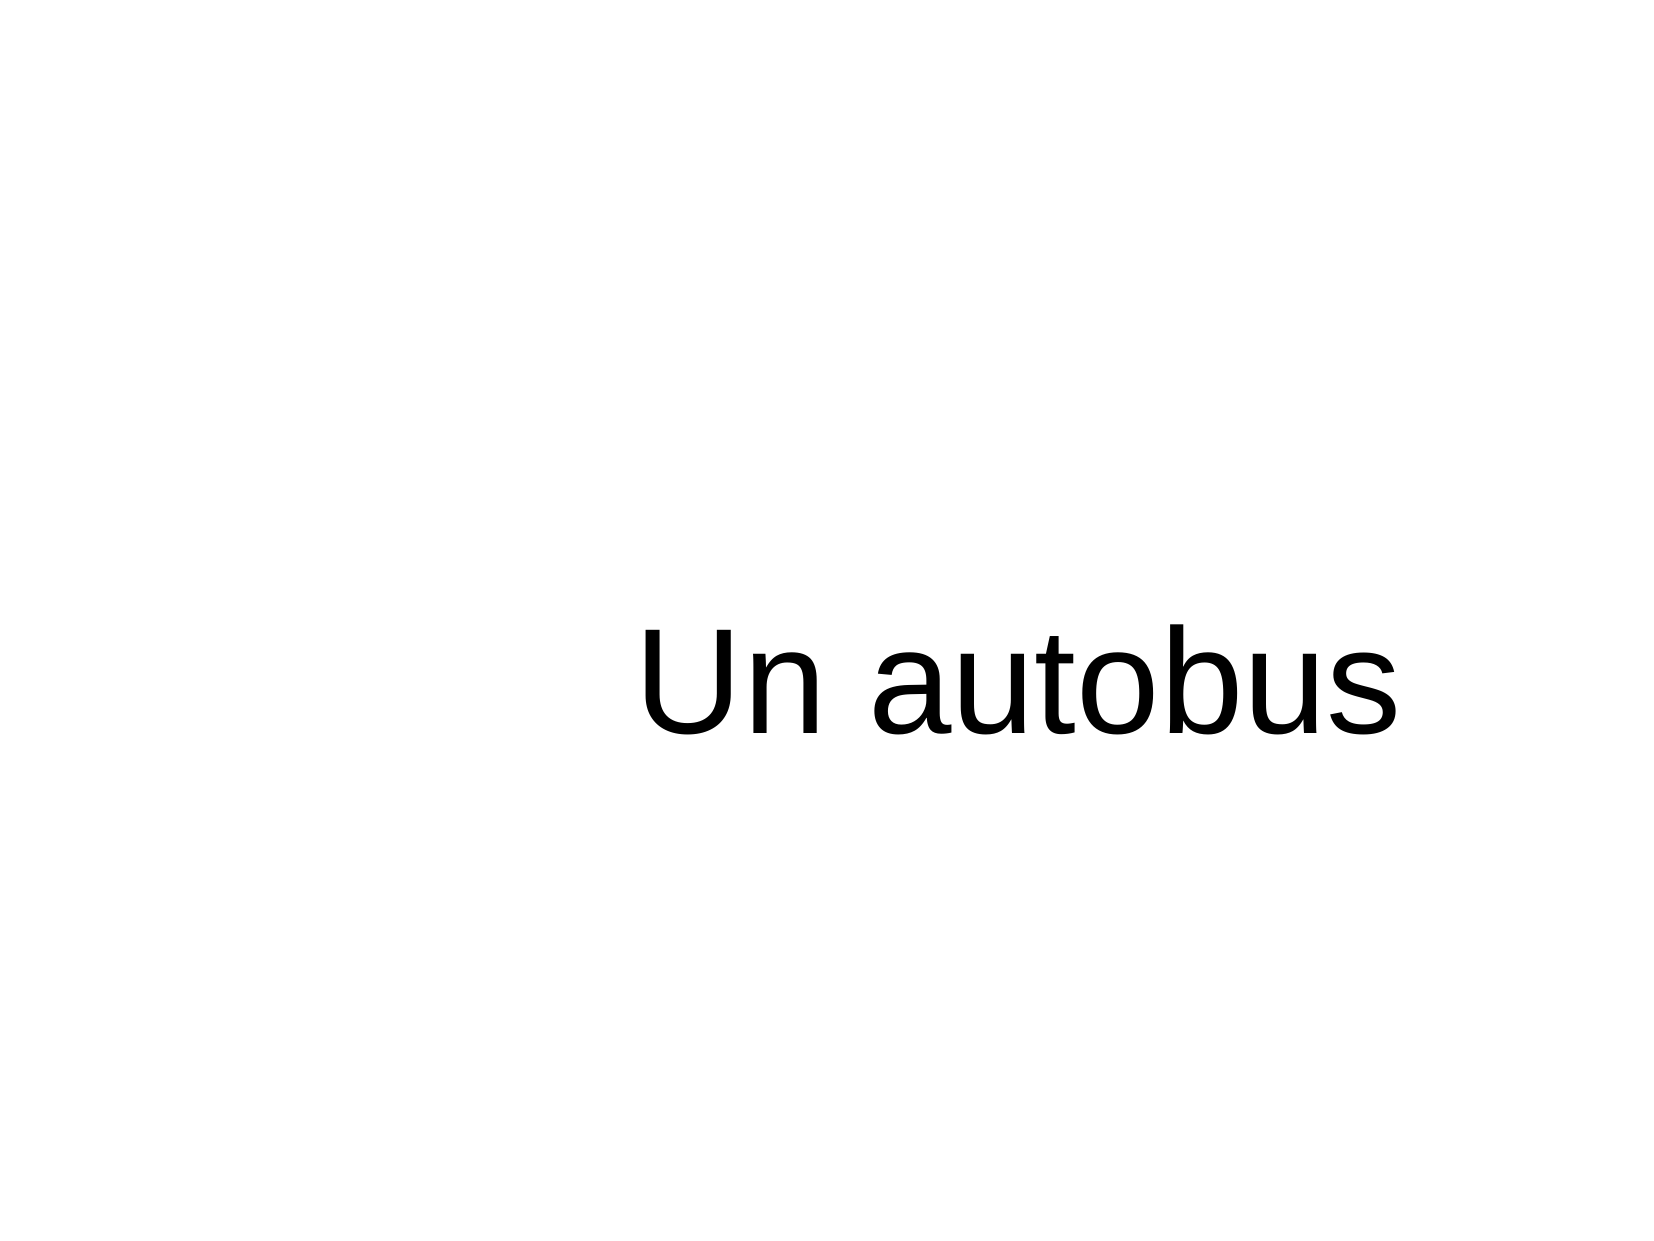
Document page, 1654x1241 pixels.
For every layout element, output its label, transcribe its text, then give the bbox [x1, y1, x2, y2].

text_box Un autobus [620, 590, 1536, 773]
